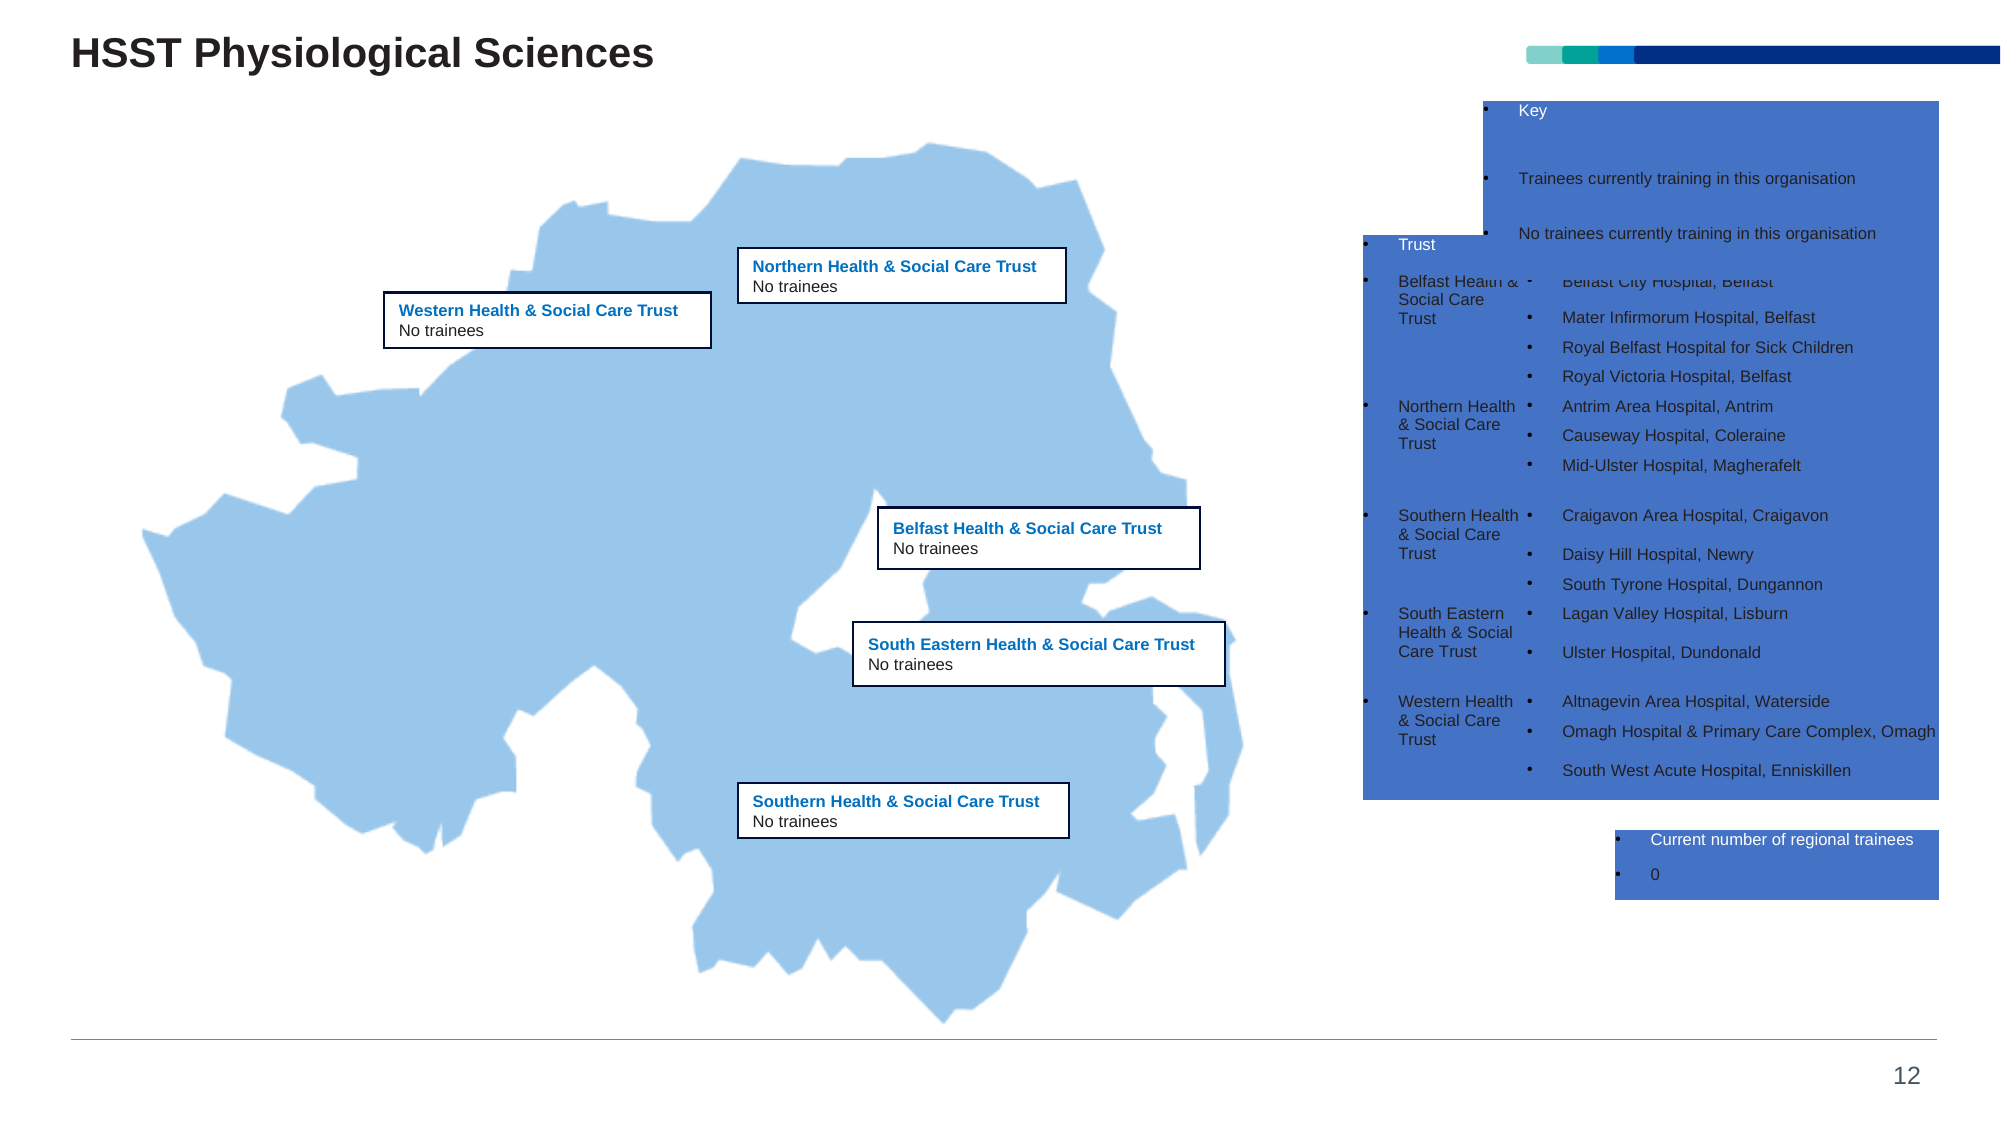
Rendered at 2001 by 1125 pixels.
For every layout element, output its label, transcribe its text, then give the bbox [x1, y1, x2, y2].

table_cell Southern Health & Social Care Trust [1363, 507, 1527, 604]
table_cell Western Health & Social Care Trust [1363, 693, 1527, 800]
text_box Western Health & Social Care Trust No trainees [384, 292, 711, 348]
table_cell Craigavon Area Hospital, Craigavon [1527, 507, 1939, 545]
table_header [1881, 101, 1939, 169]
table_cell Royal Belfast Hospital for Sick Children [1527, 338, 1939, 367]
picture [129, 131, 1258, 1041]
table_cell Belfast Health & Social Care Trust [1363, 272, 1527, 397]
text_box Northern Health & Social Care Trust No trainees [738, 248, 1066, 303]
table_cell Daisy Hill Hospital, Newry [1527, 545, 1939, 575]
table_cell Causeway Hospital, Coleraine [1527, 426, 1939, 456]
table_cell Belfast City Hospital, Belfast [1527, 280, 1939, 309]
table_cell South Eastern Health & Social Care Trust [1363, 604, 1527, 693]
title HSST Physiological Sciences [70, 32, 1513, 79]
table_cell Omagh Hospital & Primary Care Complex, Omagh [1527, 722, 1939, 761]
table_header Trust [1363, 235, 1483, 272]
table_cell Antrim Area Hospital, Antrim [1527, 397, 1939, 426]
table_cell Lagan Valley Hospital, Lisburn [1527, 604, 1939, 643]
table_cell 0 [1615, 865, 1939, 900]
table_cell [1881, 169, 1939, 224]
table_cell Altnagevin Area Hospital, Waterside [1527, 693, 1939, 722]
text_box Southern Health & Social Care Trust No trainees [738, 783, 1069, 838]
table_cell South West Acute Hospital, Enniskillen [1527, 761, 1939, 800]
table_cell Mater Infirmorum Hospital, Belfast [1527, 309, 1939, 338]
text_box South Eastern Health & Social Care Trust No trainees [853, 622, 1225, 686]
table_cell Trainees currently training in this organisation [1483, 169, 1881, 224]
table_cell Ulster Hospital, Dundonald [1527, 643, 1939, 693]
table_cell Mid-Ulster Hospital, Magherafelt [1527, 456, 1939, 507]
table_cell [1881, 224, 1939, 280]
table_cell No trainees currently training in this organisation [1483, 224, 1881, 280]
text_box Belfast Health & Social Care Trust No trainees [878, 508, 1200, 569]
table_cell South Tyrone Hospital, Dungannon [1527, 575, 1939, 604]
table_header Current number of regional trainees [1615, 830, 1939, 865]
table_cell Royal Victoria Hospital, Belfast [1527, 367, 1939, 397]
table_cell Northern Health & Social Care Trust [1363, 397, 1527, 507]
table_header Key [1483, 101, 1881, 169]
